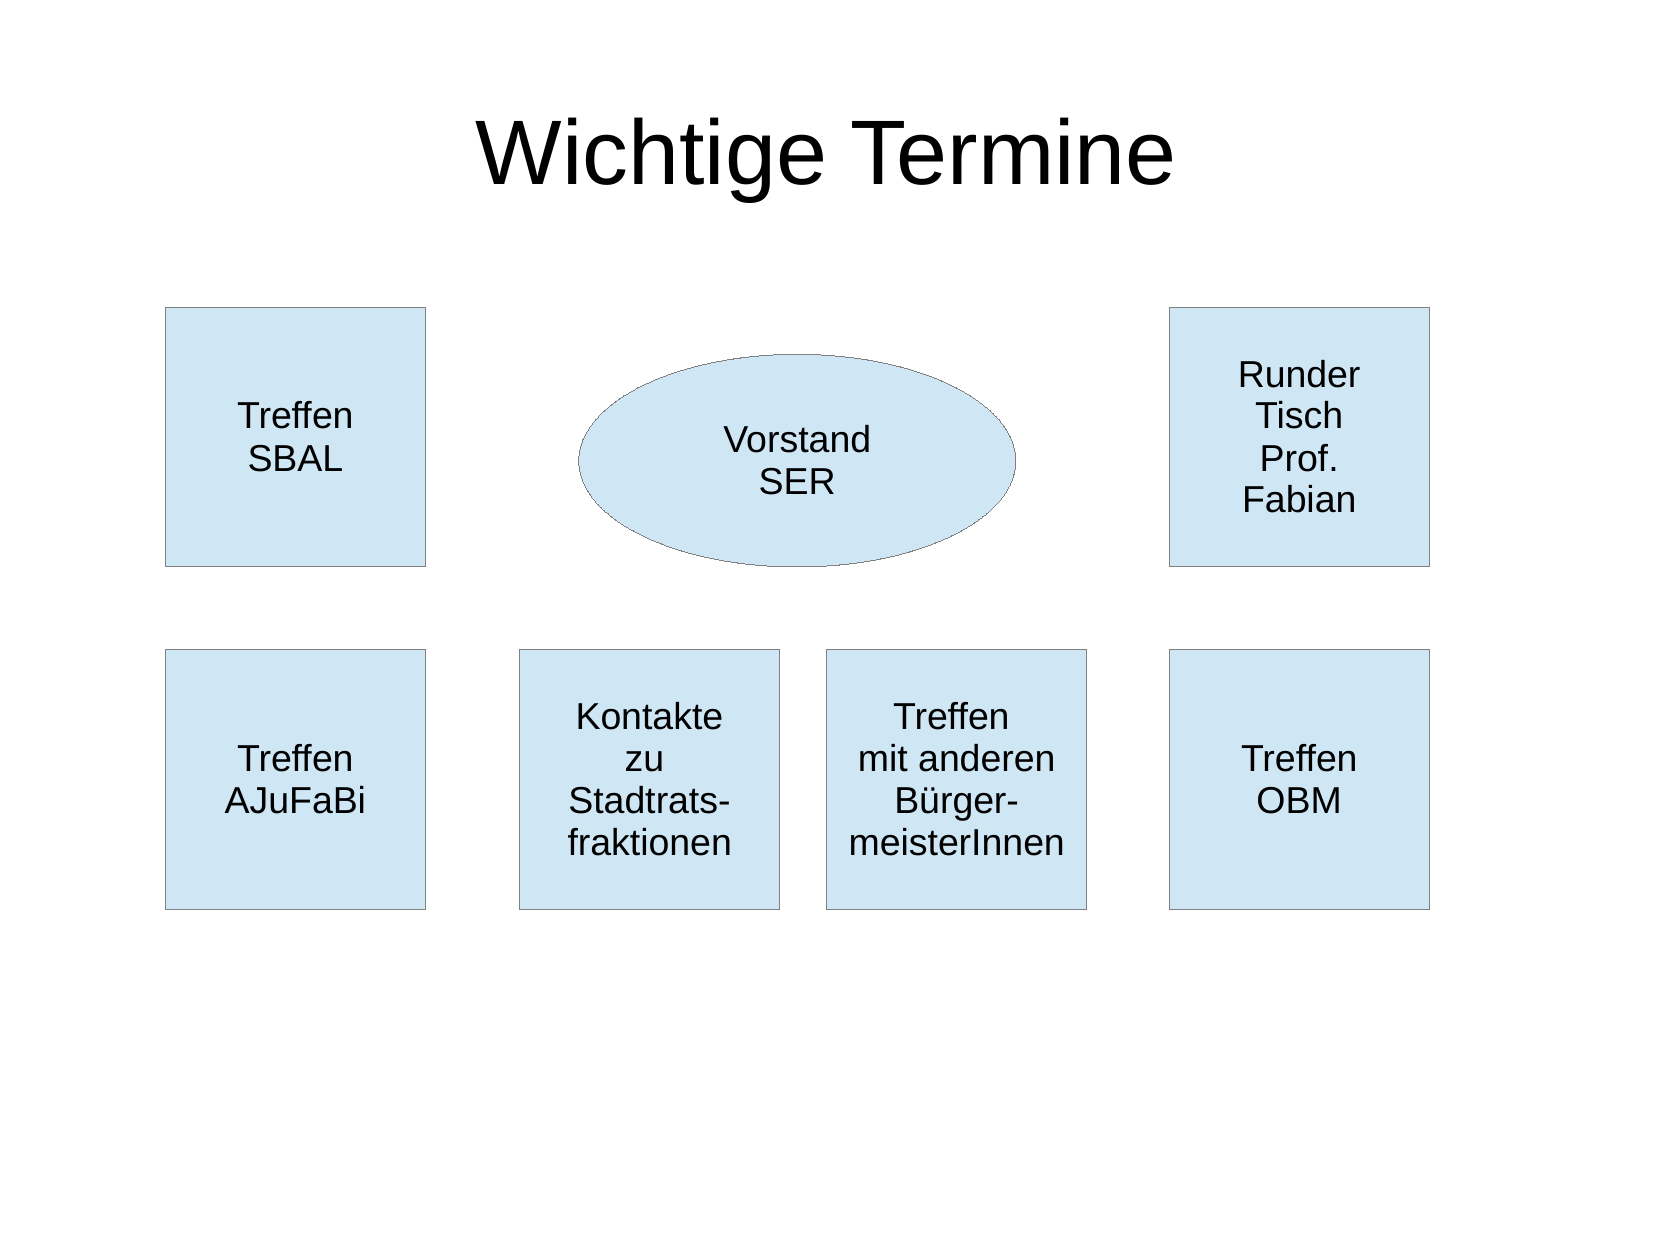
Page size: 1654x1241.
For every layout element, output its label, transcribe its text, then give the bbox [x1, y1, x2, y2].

text_box Vorstand SER [578, 354, 1016, 567]
text_box Kontakte zu Stadtrats- fraktionen [519, 649, 780, 910]
text_box Treffen SBAL [165, 307, 426, 567]
text_box Treffen mit anderen Bürger- meisterInnen [826, 649, 1087, 910]
text_box Treffen OBM [1169, 649, 1430, 910]
text_box Runder Tisch Prof. Fabian [1169, 307, 1430, 567]
title Wichtige Termine [82, 49, 1571, 257]
text_box Treffen AJuFaBi [165, 649, 426, 910]
